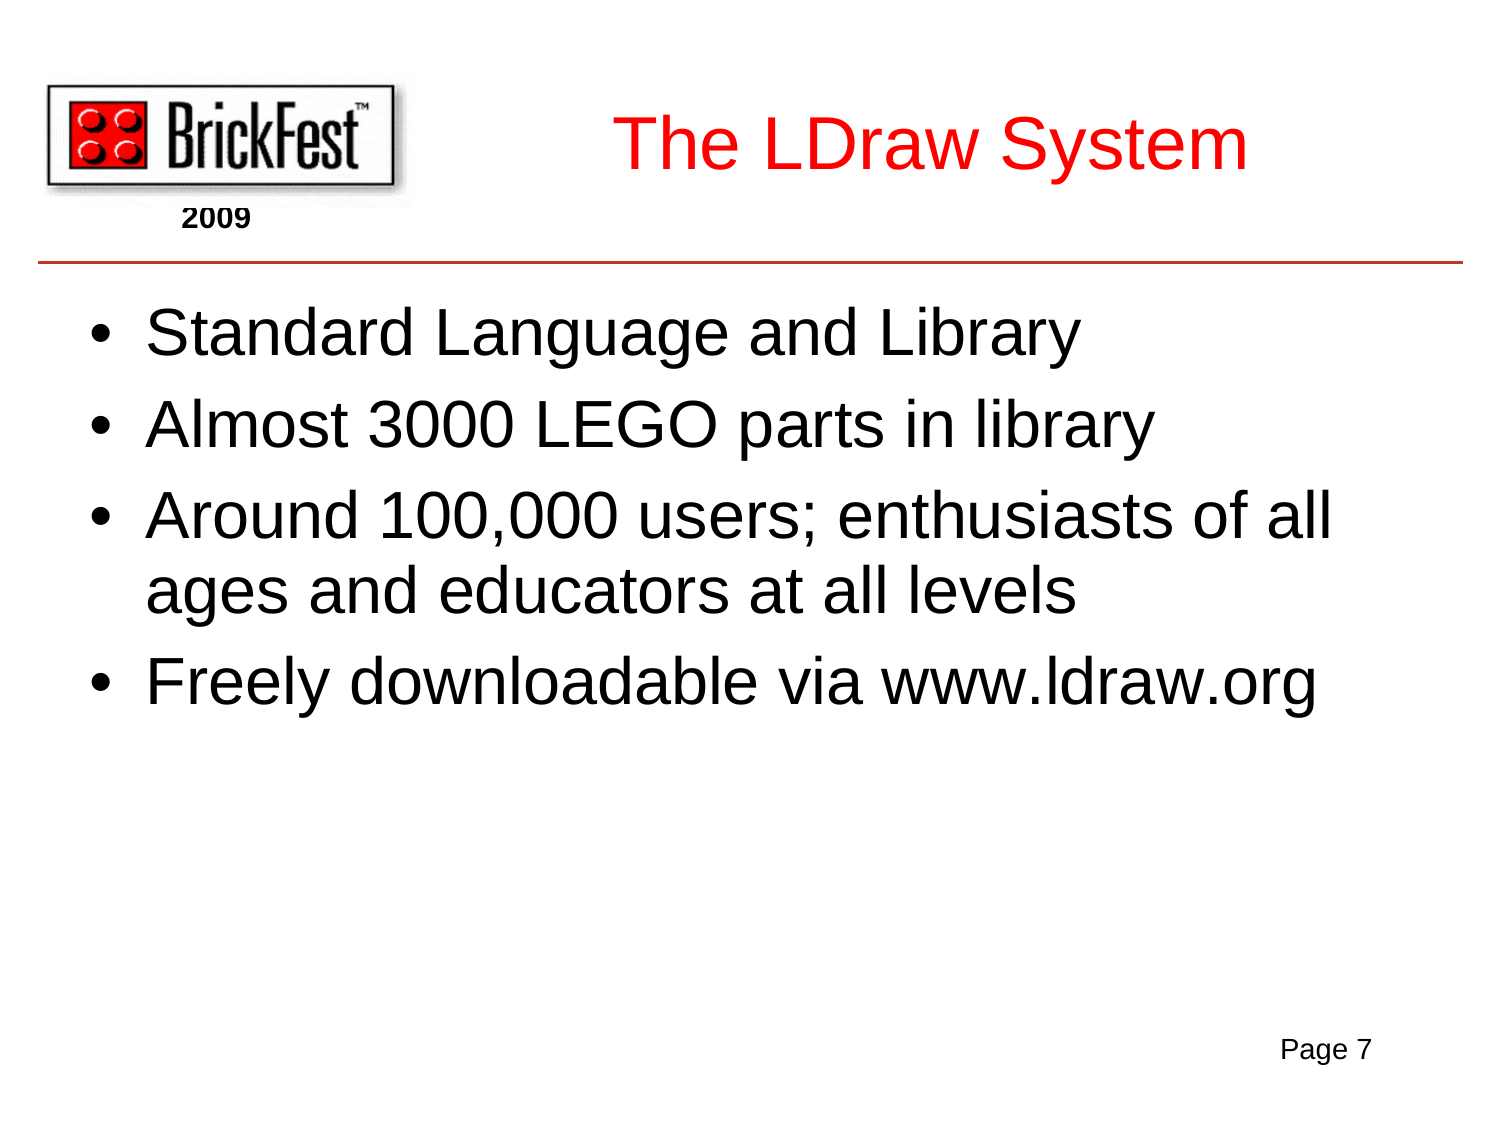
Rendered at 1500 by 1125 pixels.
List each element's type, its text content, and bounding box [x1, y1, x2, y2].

list Standard Language and Library Almost 3000 LEGO parts in library Around 100,000 users; enthusiasts of all ages and educators at all levels Freely downloadable via www.ldraw.org [74, 287, 1450, 1000]
picture [35, 74, 412, 208]
title The LDraw System [412, 49, 1450, 238]
